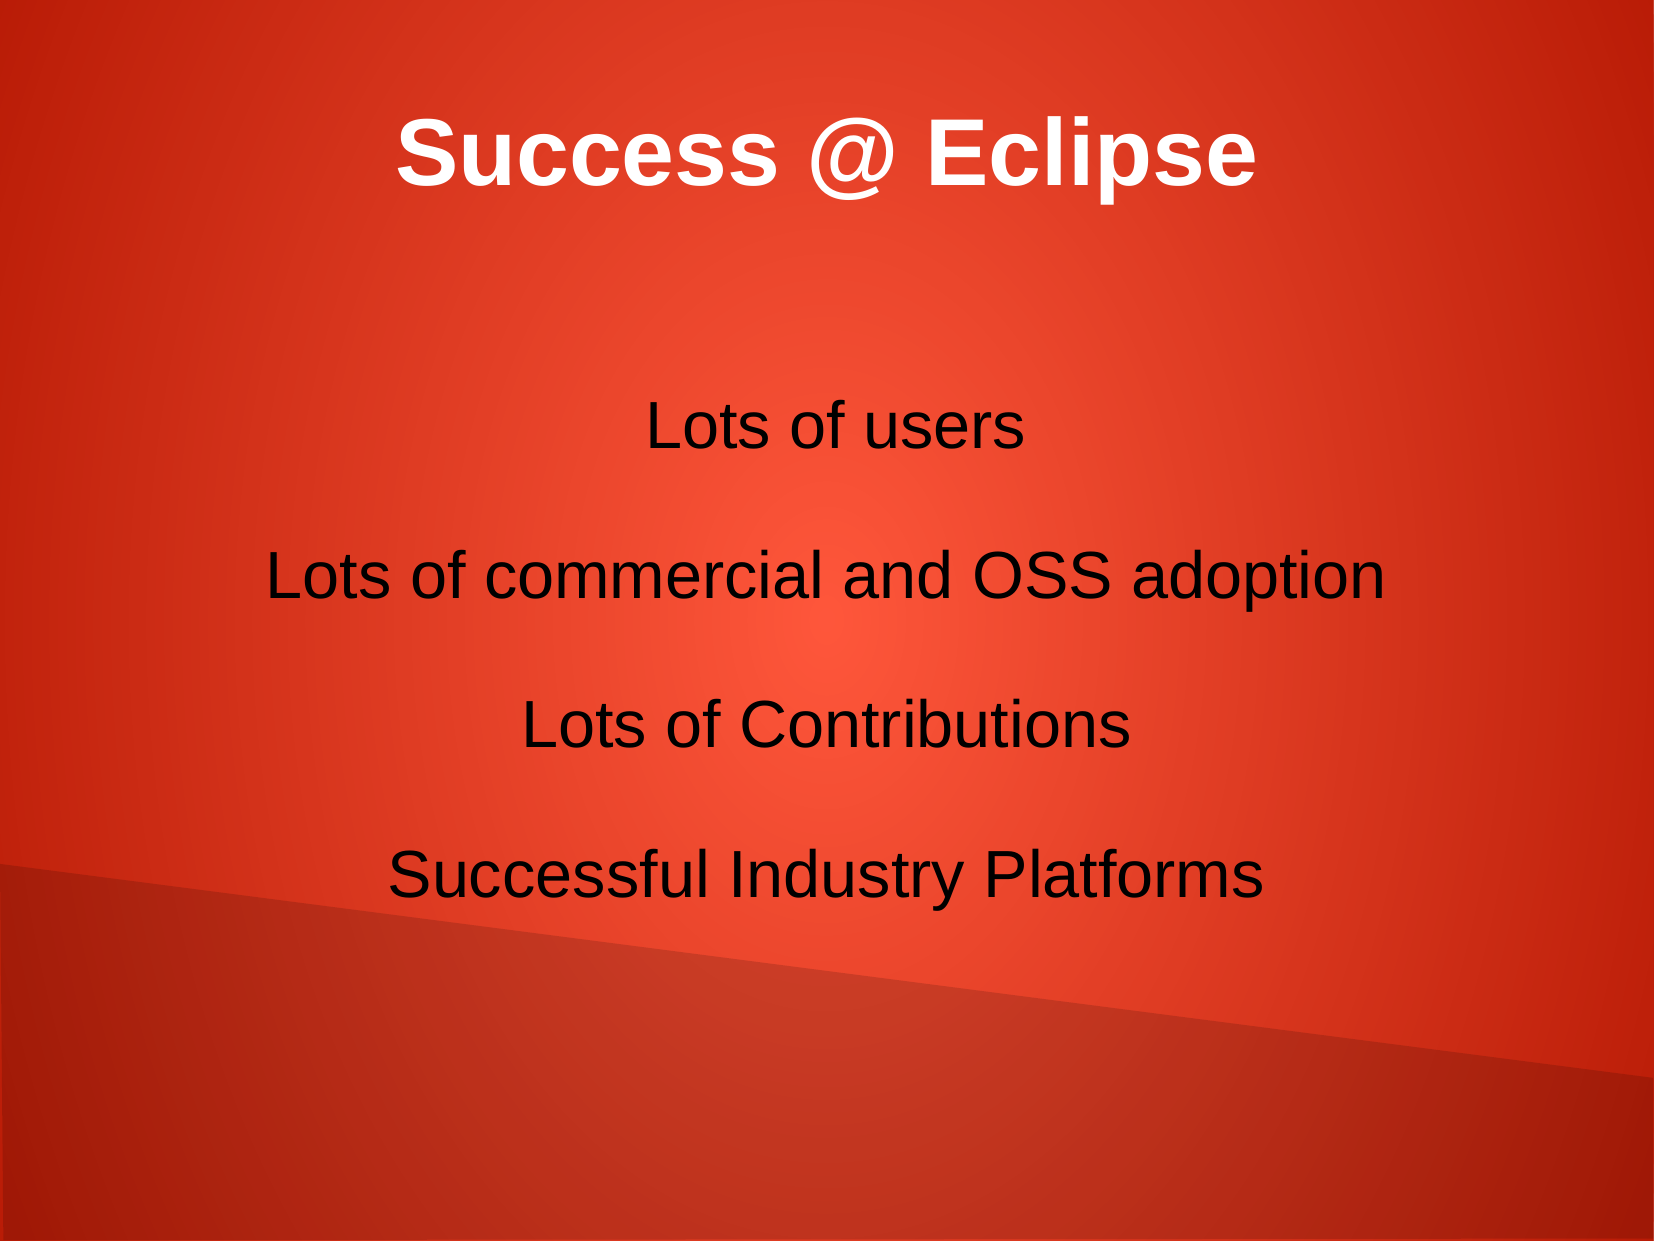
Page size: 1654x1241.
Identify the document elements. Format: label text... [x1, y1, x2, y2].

title Success @ Eclipse [82, 49, 1571, 257]
subtitle Lots of users Lots of commercial and OSS adoption Lots of Contributions Successful Industry Platforms [82, 290, 1571, 1010]
